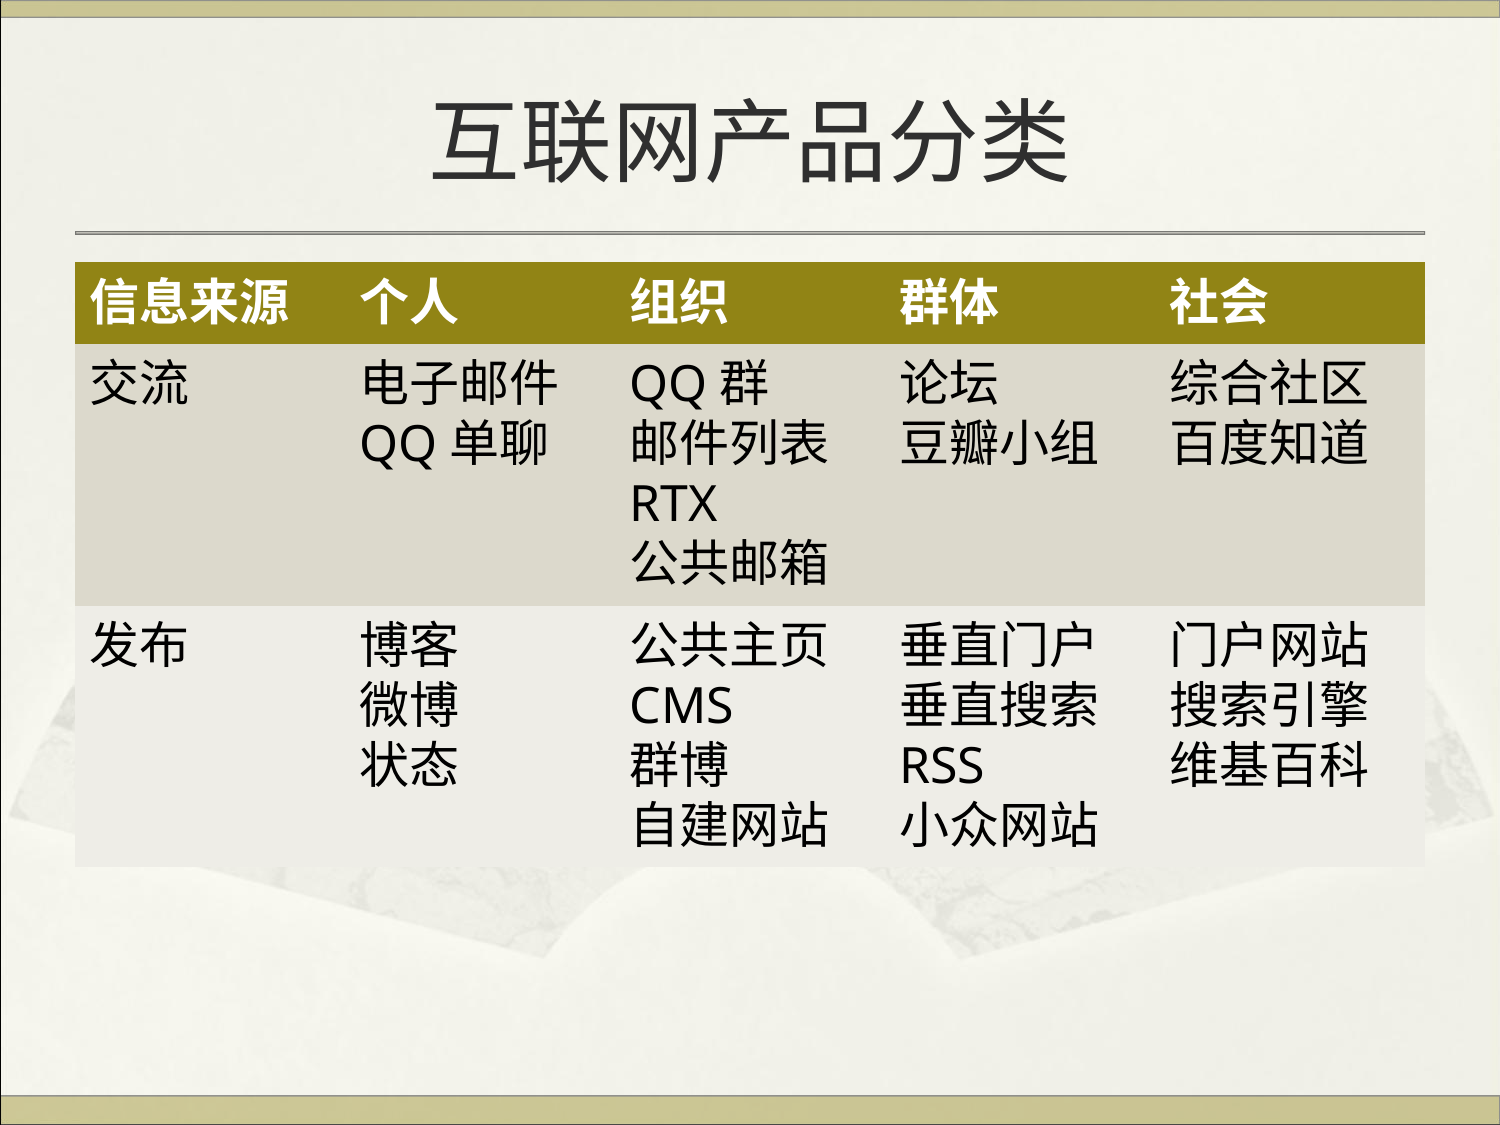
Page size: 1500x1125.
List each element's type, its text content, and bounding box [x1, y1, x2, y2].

table_header 群体 [885, 262, 1155, 344]
table_cell 交流 [75, 344, 345, 606]
table_cell QQ群 邮件列表 RTX 公共邮箱 [615, 344, 885, 606]
title 互联网产品分类 [75, 45, 1426, 233]
table_cell 公共主页 CMS 群博 自建网站 [615, 606, 885, 867]
table_cell 门户网站 搜索引擎 维基百科 [1155, 606, 1425, 867]
table_cell 电子邮件 QQ单聊 [345, 344, 615, 606]
picture [0, 0, 1500, 1125]
table_header 社会 [1155, 262, 1425, 344]
table_cell 博客 微博 状态 [345, 606, 615, 867]
table_header 个人 [345, 262, 615, 344]
table_header 组织 [615, 262, 885, 344]
table_cell 垂直门户 垂直搜索 RSS 小众网站 [885, 606, 1155, 867]
table_header 信息来源 [75, 262, 345, 344]
table_cell 论坛 豆瓣小组 [885, 344, 1155, 606]
table_cell 综合社区 百度知道 [1155, 344, 1425, 606]
table_cell 发布 [75, 606, 345, 867]
